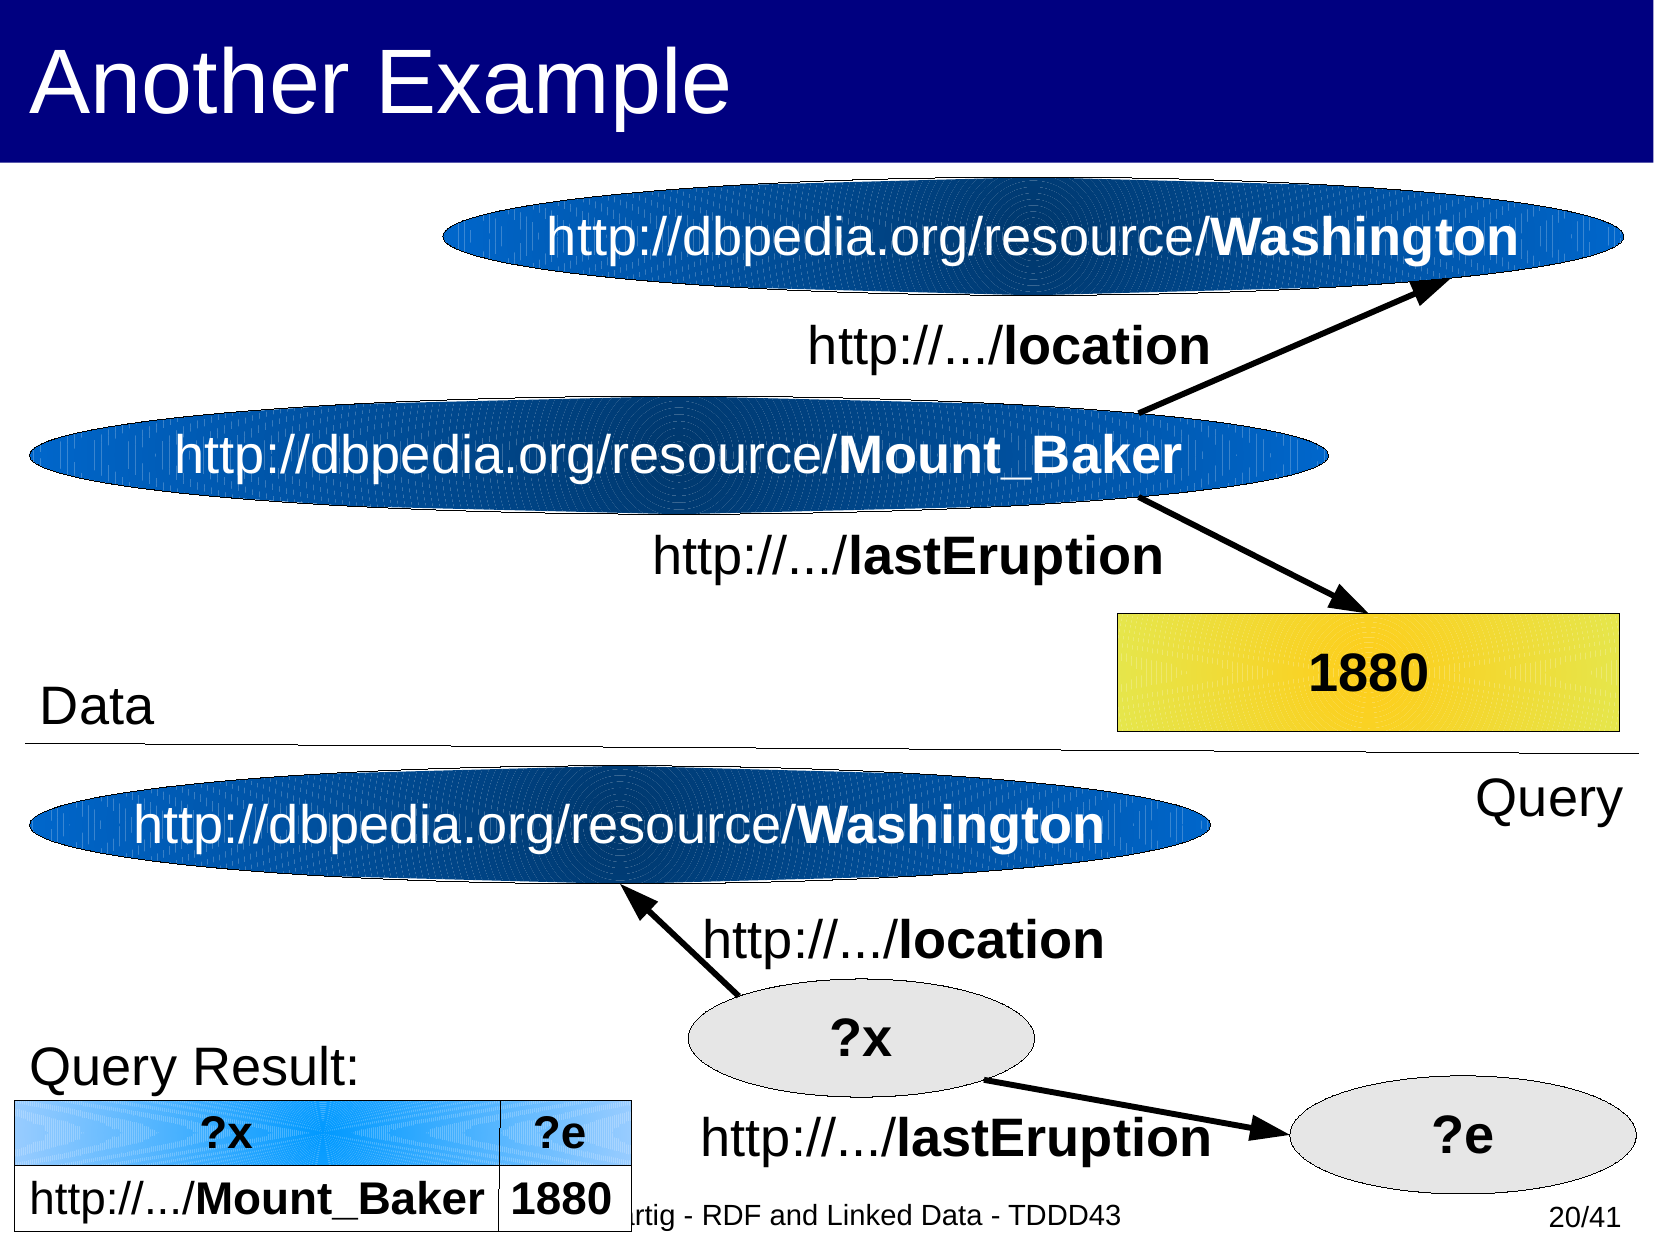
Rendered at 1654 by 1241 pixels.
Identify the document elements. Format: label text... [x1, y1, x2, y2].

text_box 1880 [1117, 613, 1620, 732]
text_box http://dbpedia.org/resource/Mount_Baker [29, 396, 1329, 515]
text_box Query Result: [14, 1029, 377, 1105]
text_box ?e [1289, 1075, 1637, 1194]
title Another Example [0, 0, 1654, 163]
text_box ?x [688, 978, 1035, 1098]
text_box Query [1440, 759, 1639, 836]
text_box http://dbpedia.org/resource/Washington [442, 177, 1624, 296]
text_box ?x ?e [14, 1100, 632, 1165]
text_box http://dbpedia.org/resource/Washington [29, 765, 1211, 884]
text_box Data [25, 667, 170, 744]
text_box http://.../Mount_Baker 1880 [14, 1165, 632, 1232]
